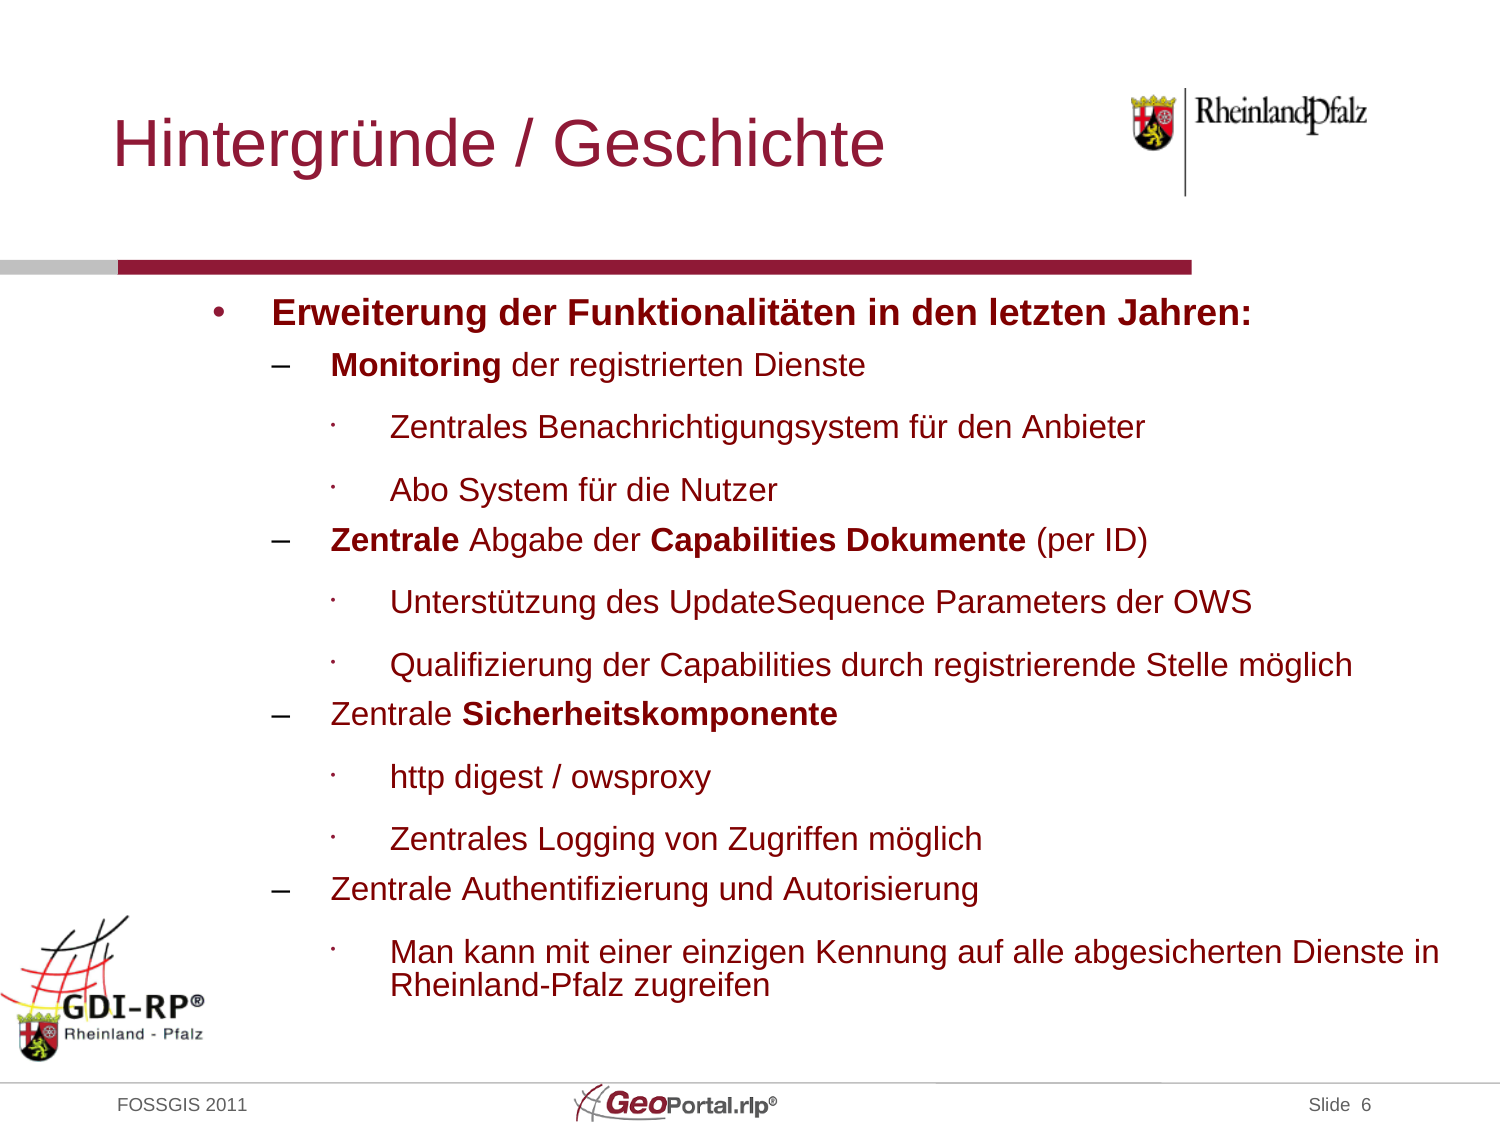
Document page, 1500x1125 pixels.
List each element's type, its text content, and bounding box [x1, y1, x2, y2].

picture [0, 915, 207, 1063]
picture [1131, 88, 1447, 198]
title Hintergründe / Geschichte [112, 63, 1071, 224]
list Erweiterung der Funktionalitäten in den letzten Jahren: Monitoring der registrierten Dienste Zentrales Benachrichtigungsystem für den Anbieter Abo System für die Nutzer Zentrale Abgabe der Capabilities Dokumente (per ID) Unterstützung des UpdateSequence Parameters der OWS Qualifizierung der Capabilities durch registrierende Stelle möglich Zentrale Sicherheitskomponente http digest / owsproxy Zentrales Logging von Zugriffen möglich Zentrale Authentifizierung und Autorisierung Man kann mit einer einzigen Kennung auf alle abgesicherten Dienste in Rheinland-Pfalz zugreifen [212, 295, 1477, 1125]
